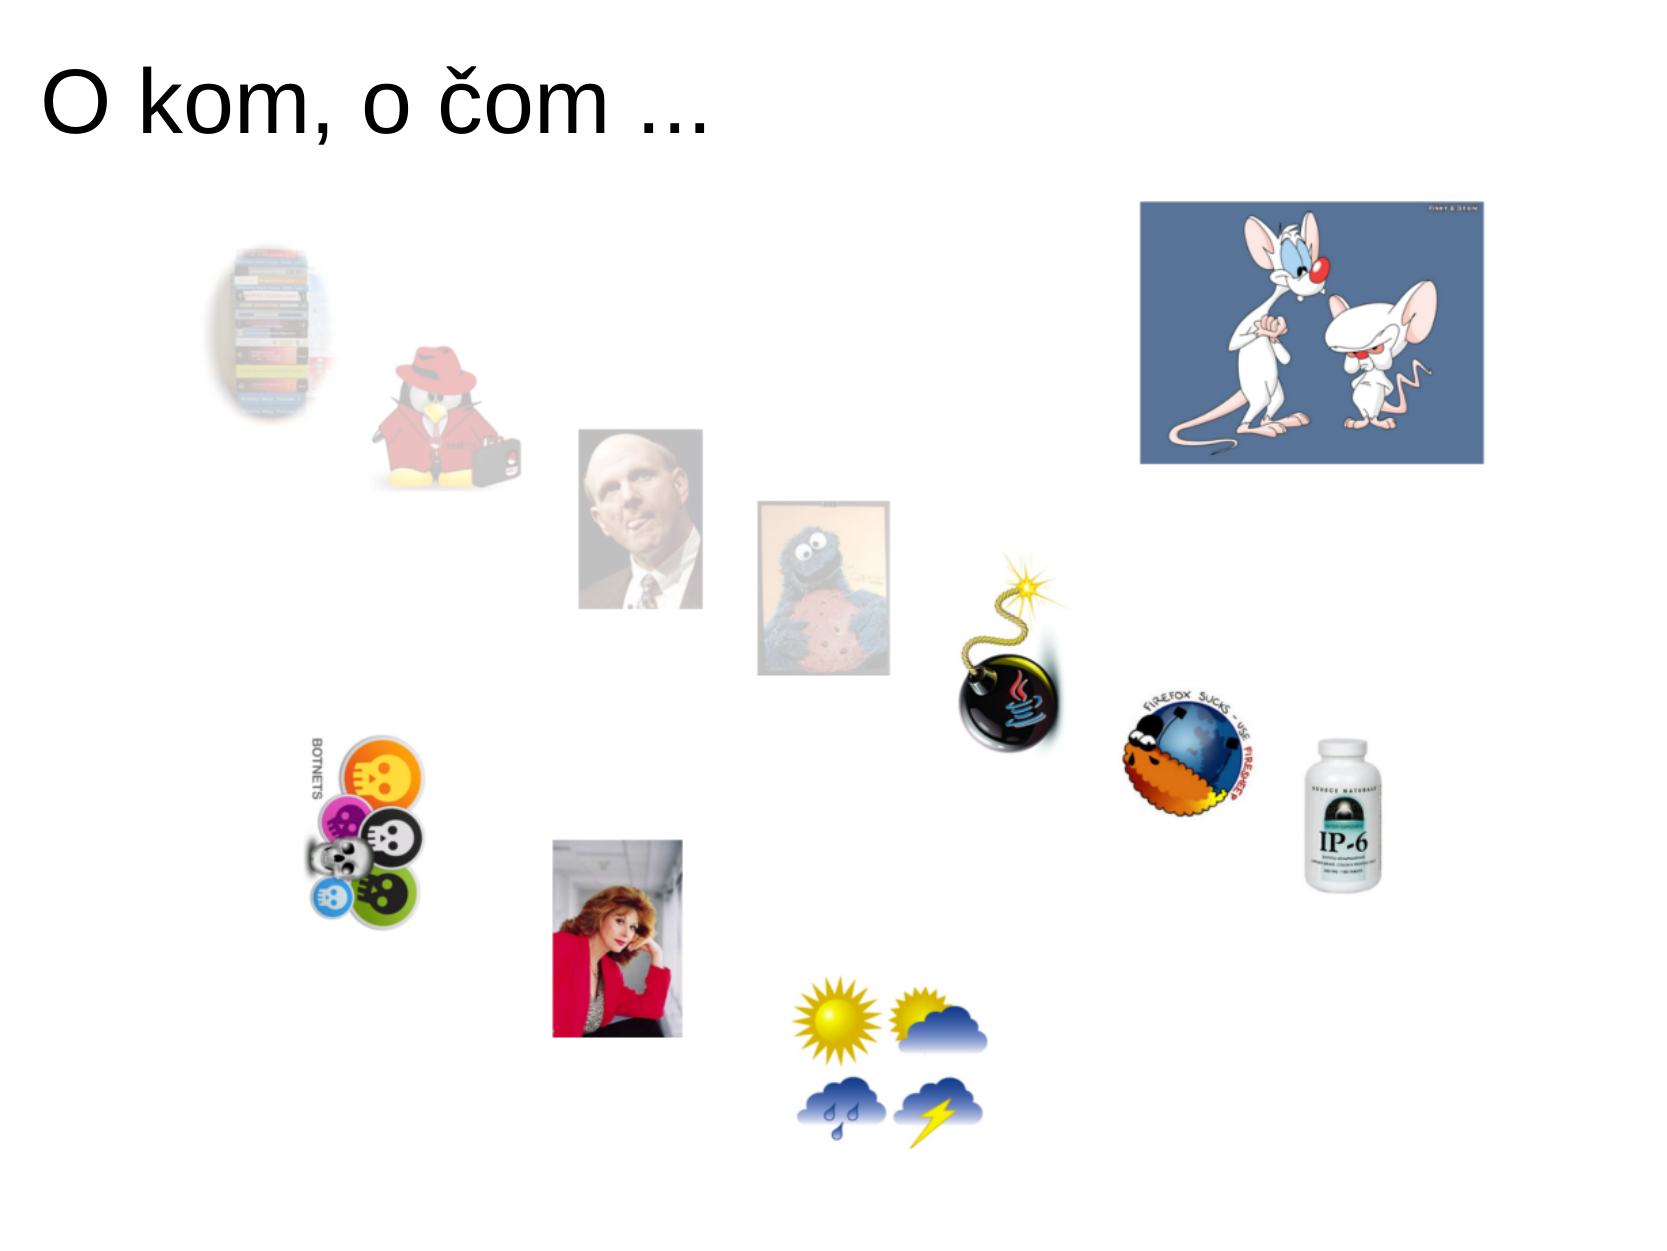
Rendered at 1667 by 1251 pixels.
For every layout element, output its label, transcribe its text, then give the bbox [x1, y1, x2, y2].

title O kom, o čom ... [40, 50, 1627, 201]
picture [147, 177, 1536, 1218]
